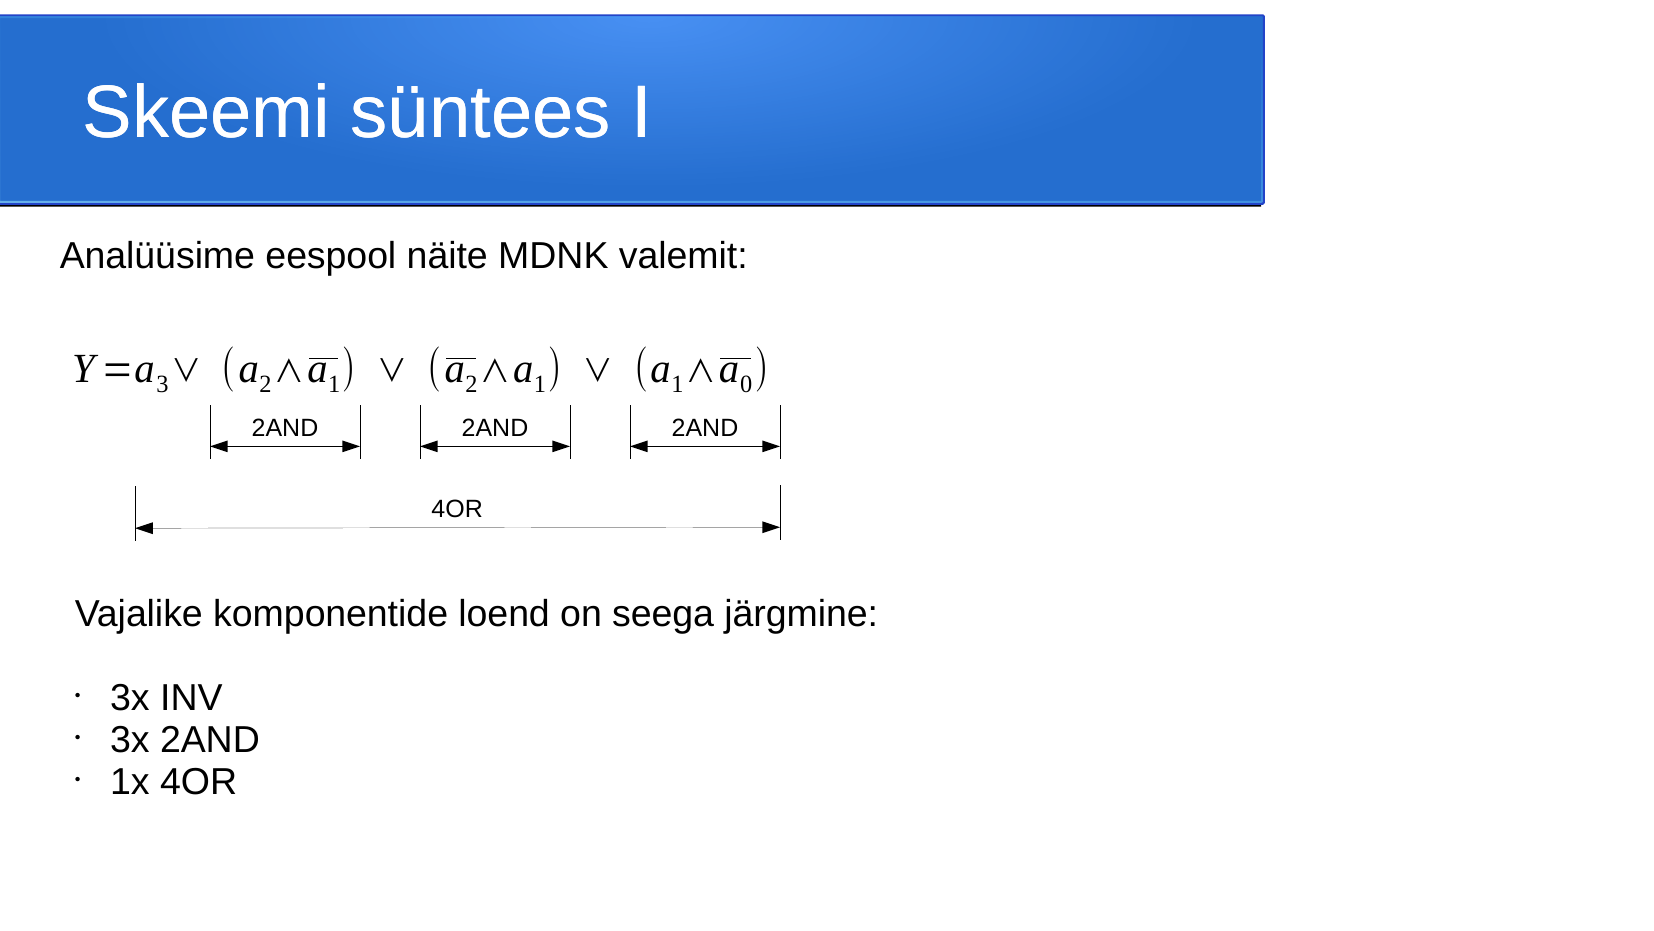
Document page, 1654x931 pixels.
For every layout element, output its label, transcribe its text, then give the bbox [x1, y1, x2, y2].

title Skeemi süntees I [82, 35, 1235, 189]
chart [65, 345, 774, 398]
text_box Analüüsime eespool näite MDNK valemit: [45, 226, 1366, 368]
text_box Vajalike komponentide loend on seega järgmine: 3x INV 3x 2AND 1x 4OR [60, 585, 1591, 852]
